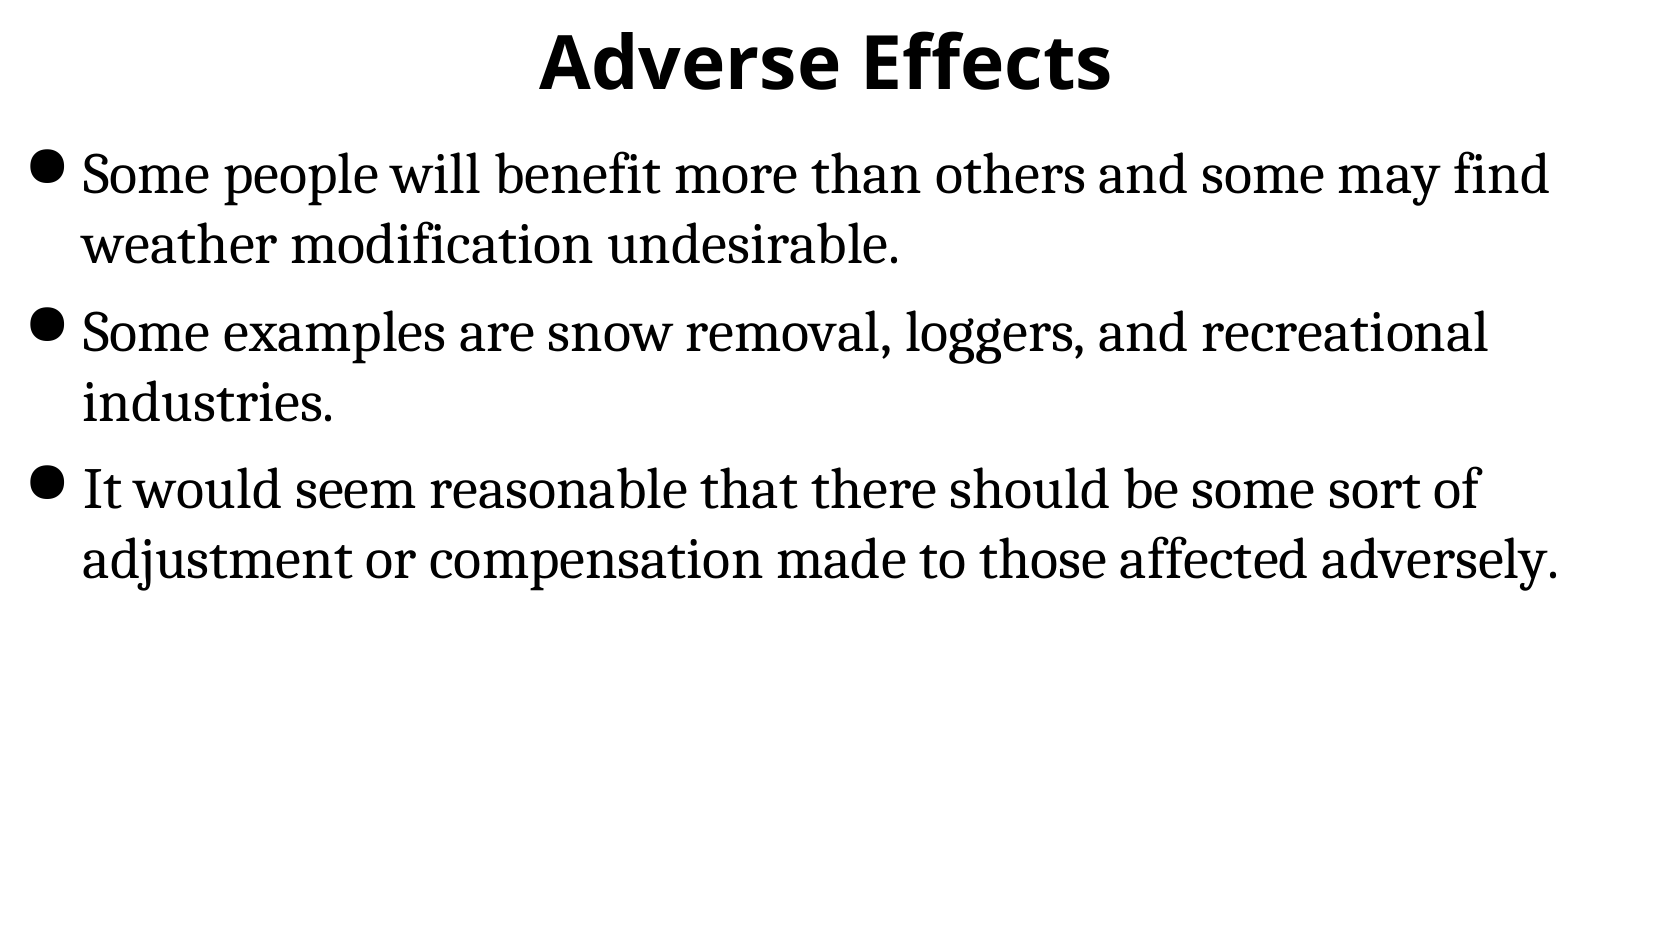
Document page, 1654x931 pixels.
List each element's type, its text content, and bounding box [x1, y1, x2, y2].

title Adverse Effects [0, 11, 1654, 119]
text_box Some people will benefit more than others and some may find weather modification undesirable. Some examples are snow removal, loggers, and recreational industries. It would seem reasonable that there should be some sort of adjustment or compensation made to those affected adversely. [7, 67, 1592, 740]
